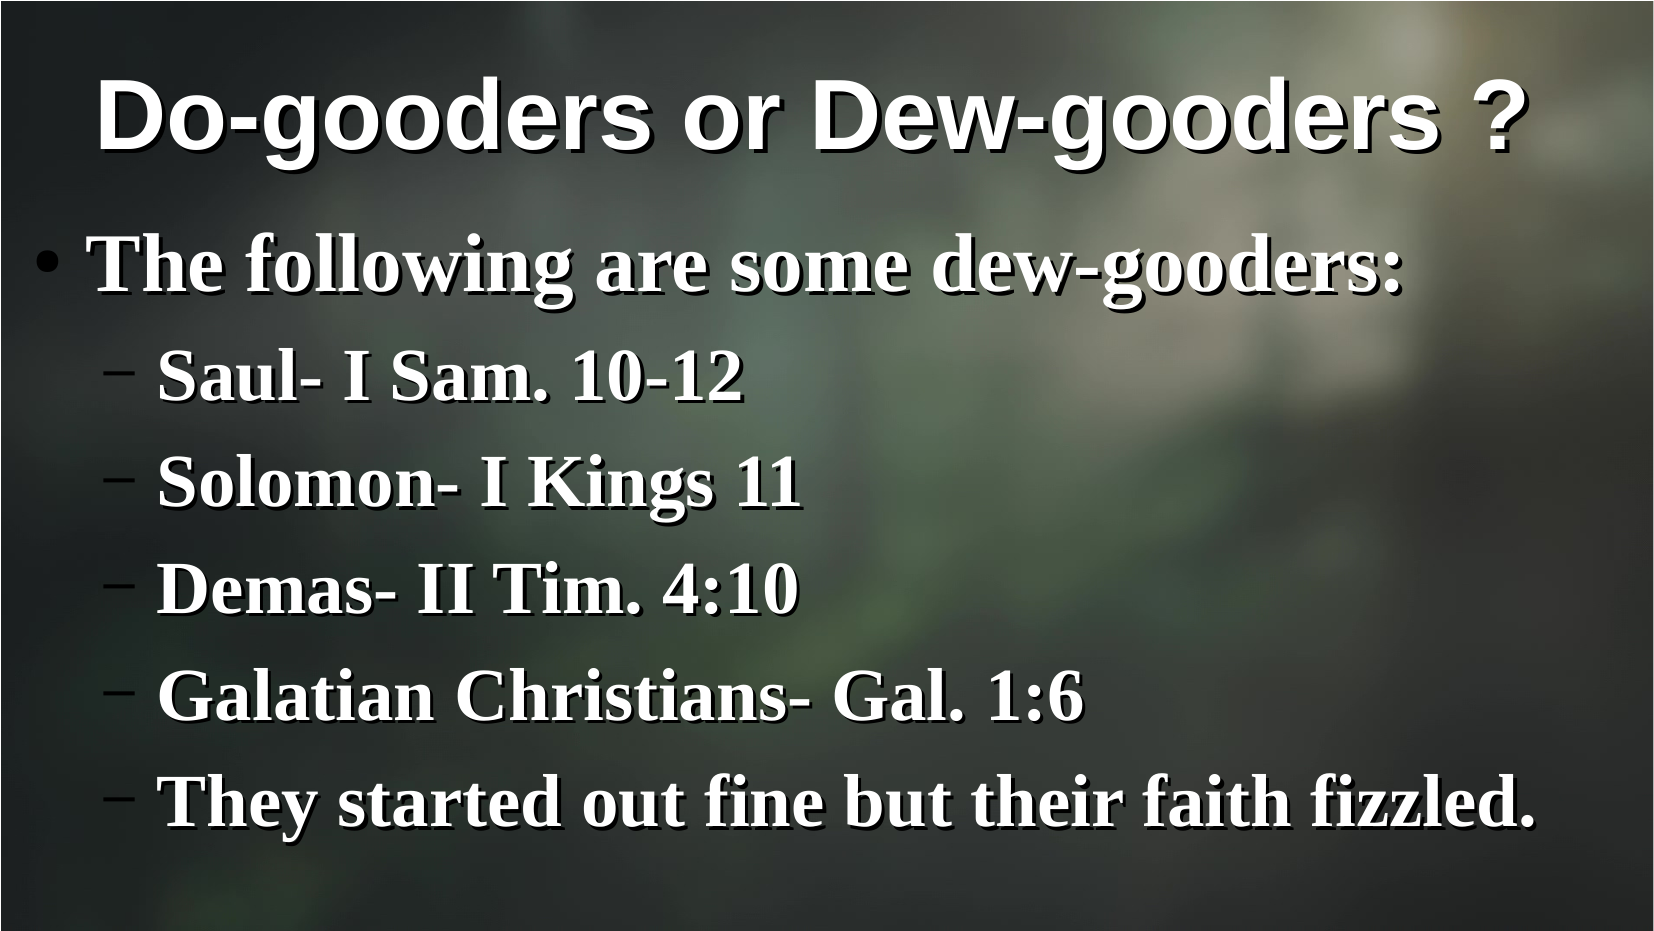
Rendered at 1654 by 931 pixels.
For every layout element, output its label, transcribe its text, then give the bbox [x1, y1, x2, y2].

picture [1, 1, 1654, 931]
list The following are some dew-gooders: Saul- I Sam. 10-12 Solomon- I Kings 11 Demas- II Tim. 4:10 Galatian Christians- Gal. 1:6 They started out fine but their faith fizzled. [15, 217, 1651, 901]
title Do-gooders or Dew-gooders ? [82, 37, 1571, 193]
